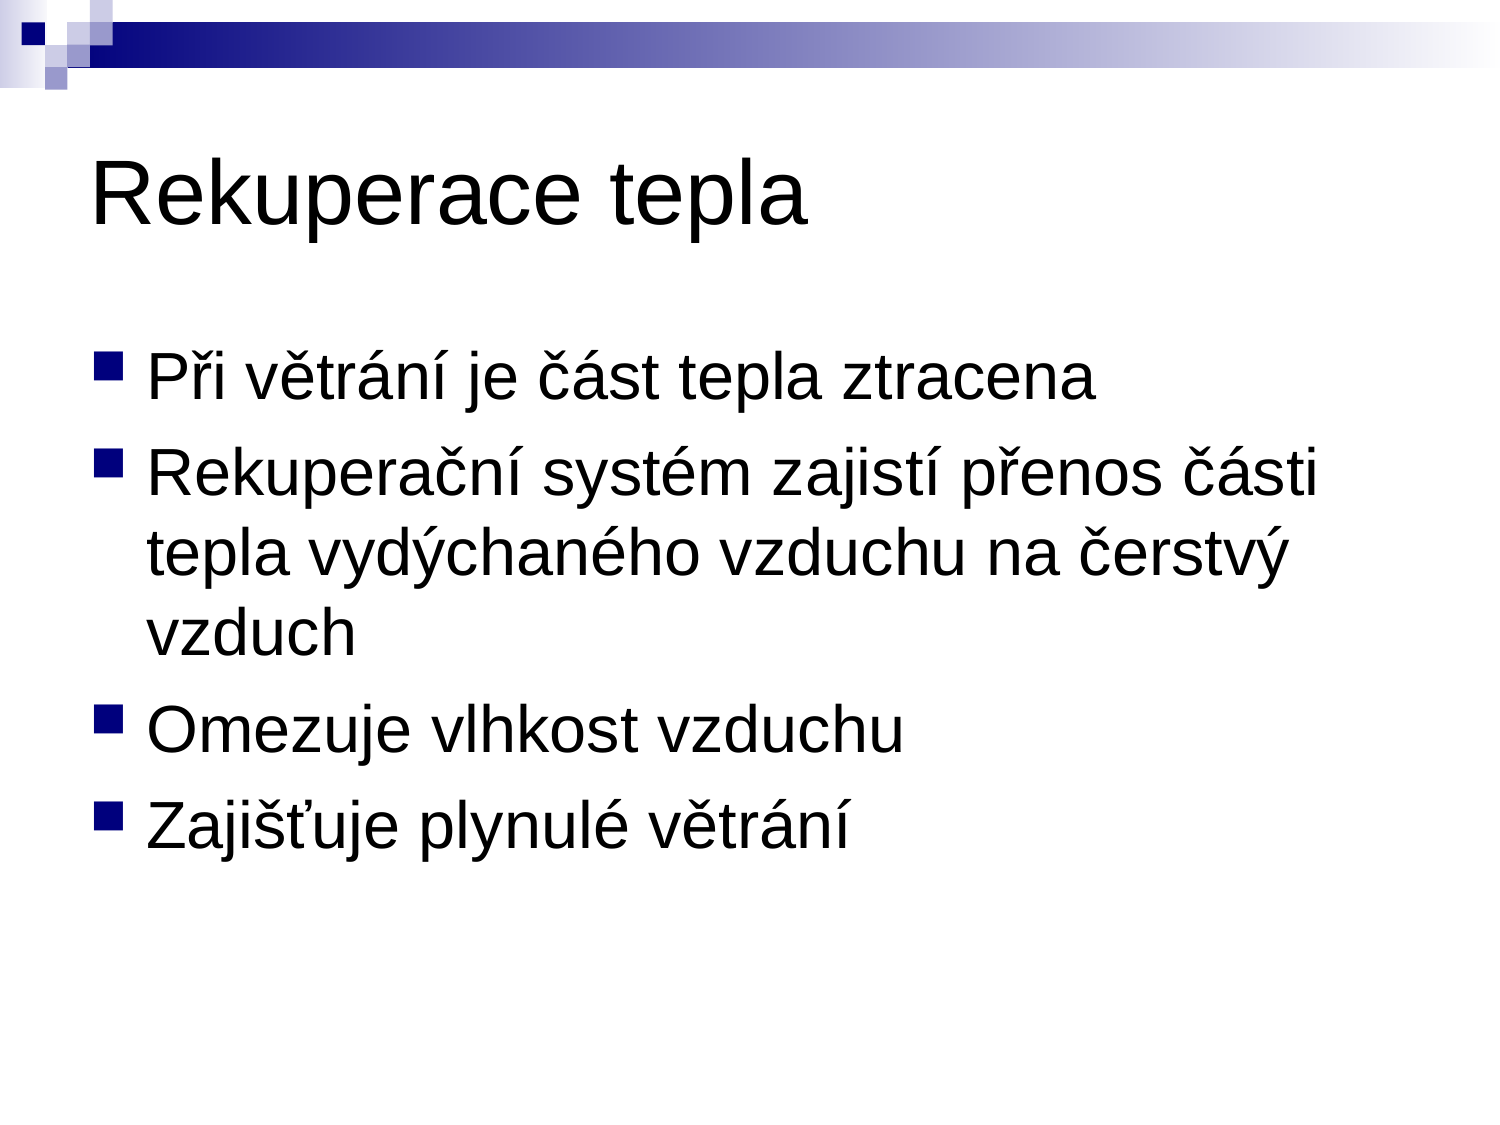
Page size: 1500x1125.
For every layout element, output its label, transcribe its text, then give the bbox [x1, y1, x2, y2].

list Při větrání je část tepla ztracena Rekuperační systém zajistí přenos části tepla vydýchaného vzduchu na čerstvý vzduch Omezuje vlhkost vzduchu Zajišťuje plynulé větrání [75, 324, 1426, 963]
title Rekuperace tepla [75, 75, 1426, 301]
